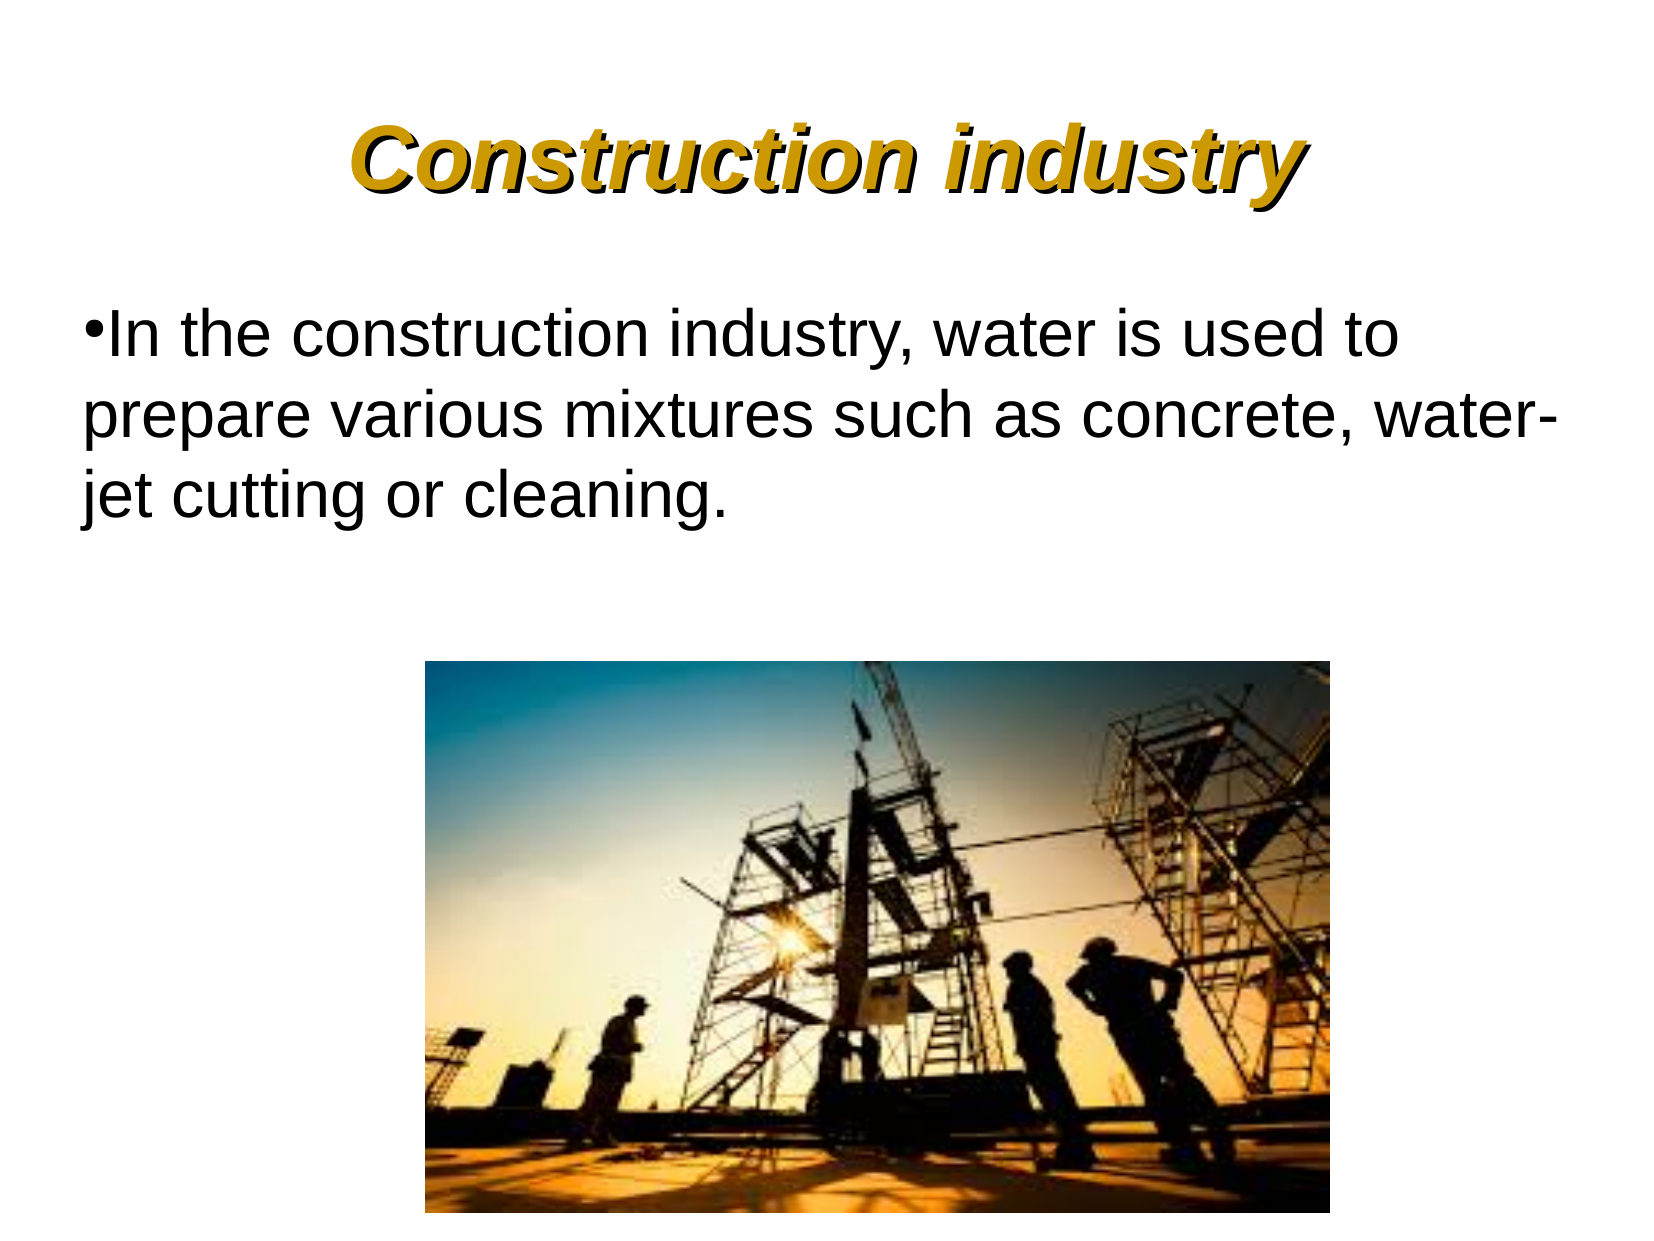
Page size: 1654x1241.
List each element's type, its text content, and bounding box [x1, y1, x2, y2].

title Construction industry [82, 49, 1571, 257]
list In the construction industry, water is used to prepare various mixtures such as concrete, water-jet cutting or cleaning. [82, 290, 1571, 1109]
picture [425, 661, 1330, 1213]
